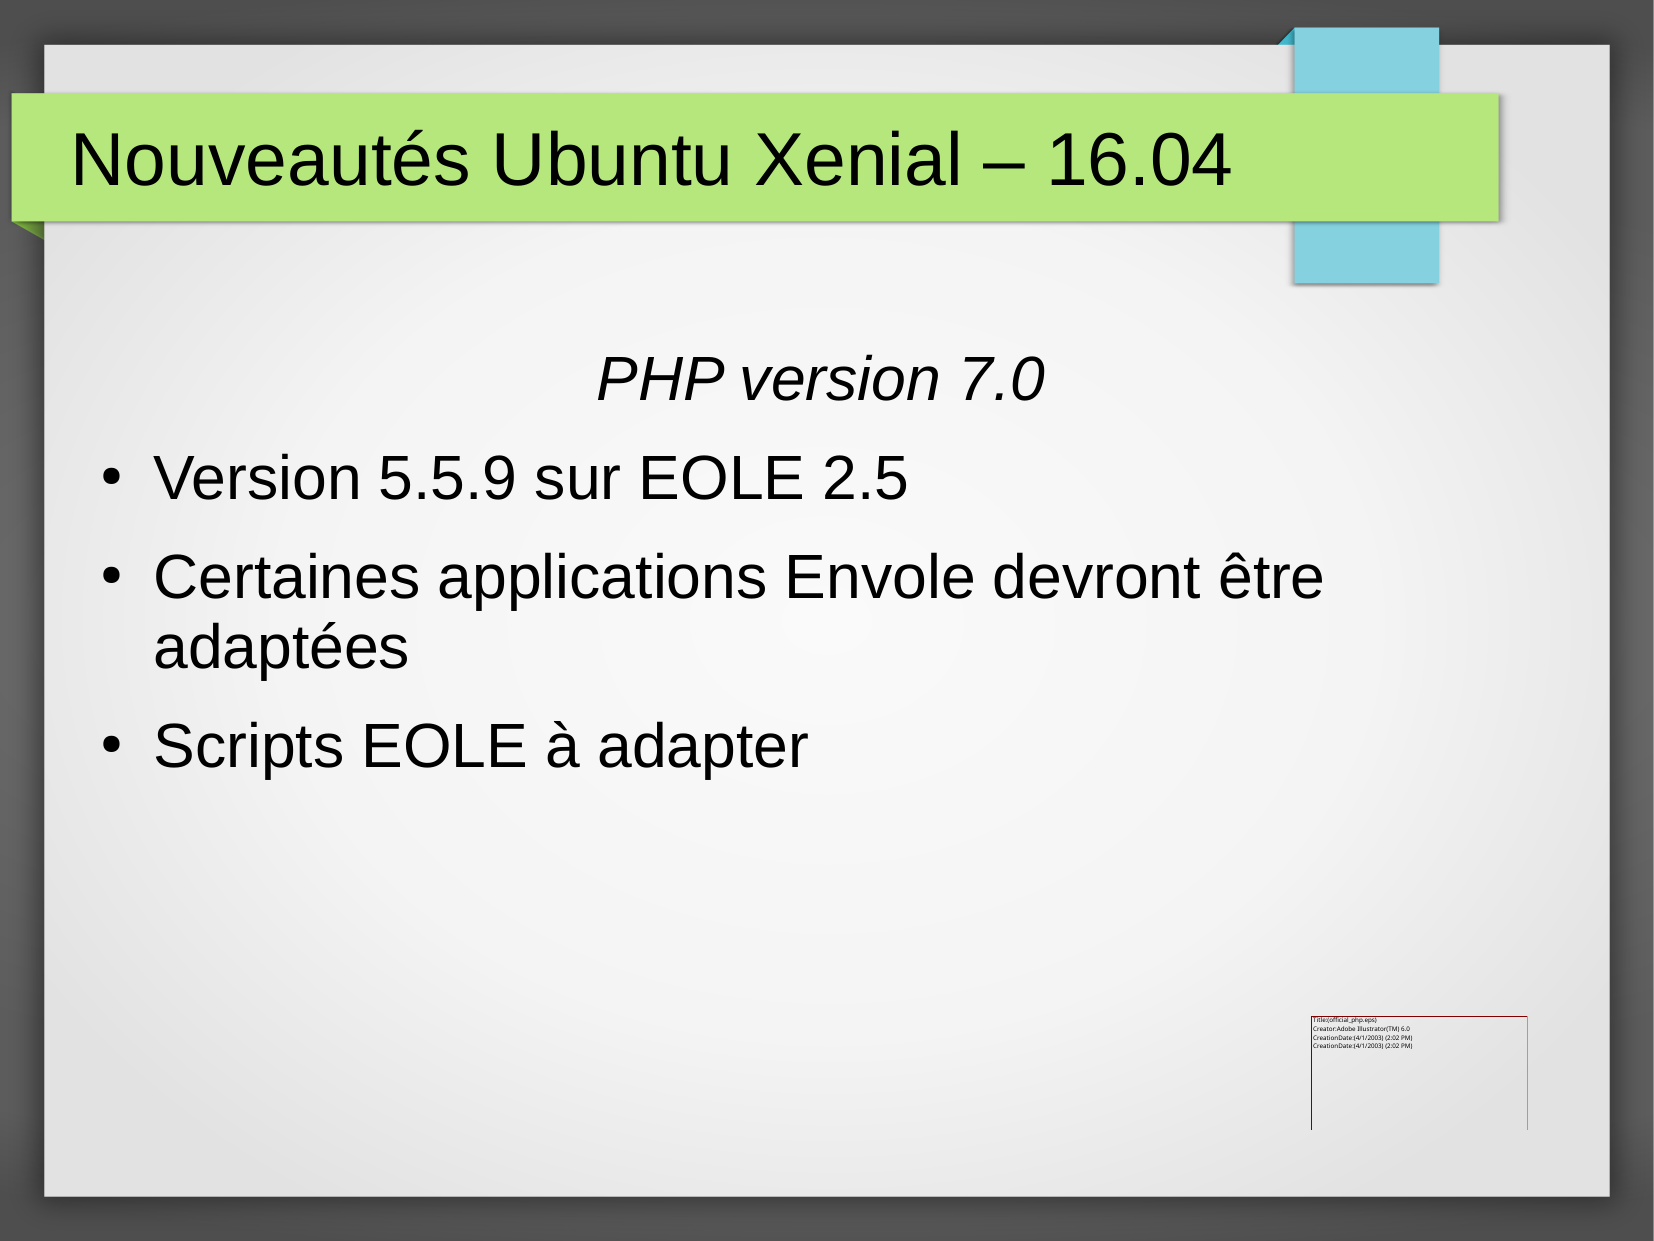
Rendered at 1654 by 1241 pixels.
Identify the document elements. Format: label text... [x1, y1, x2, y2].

title Nouveautés Ubuntu Xenial – 16.04 [70, 75, 1252, 244]
list PHP version 7.0 Version 5.5.9 sur EOLE 2.5 Certaines applications Envole devront être adaptées Scripts EOLE à adapter [82, 343, 1538, 1063]
picture [0, 0, 1654, 1241]
